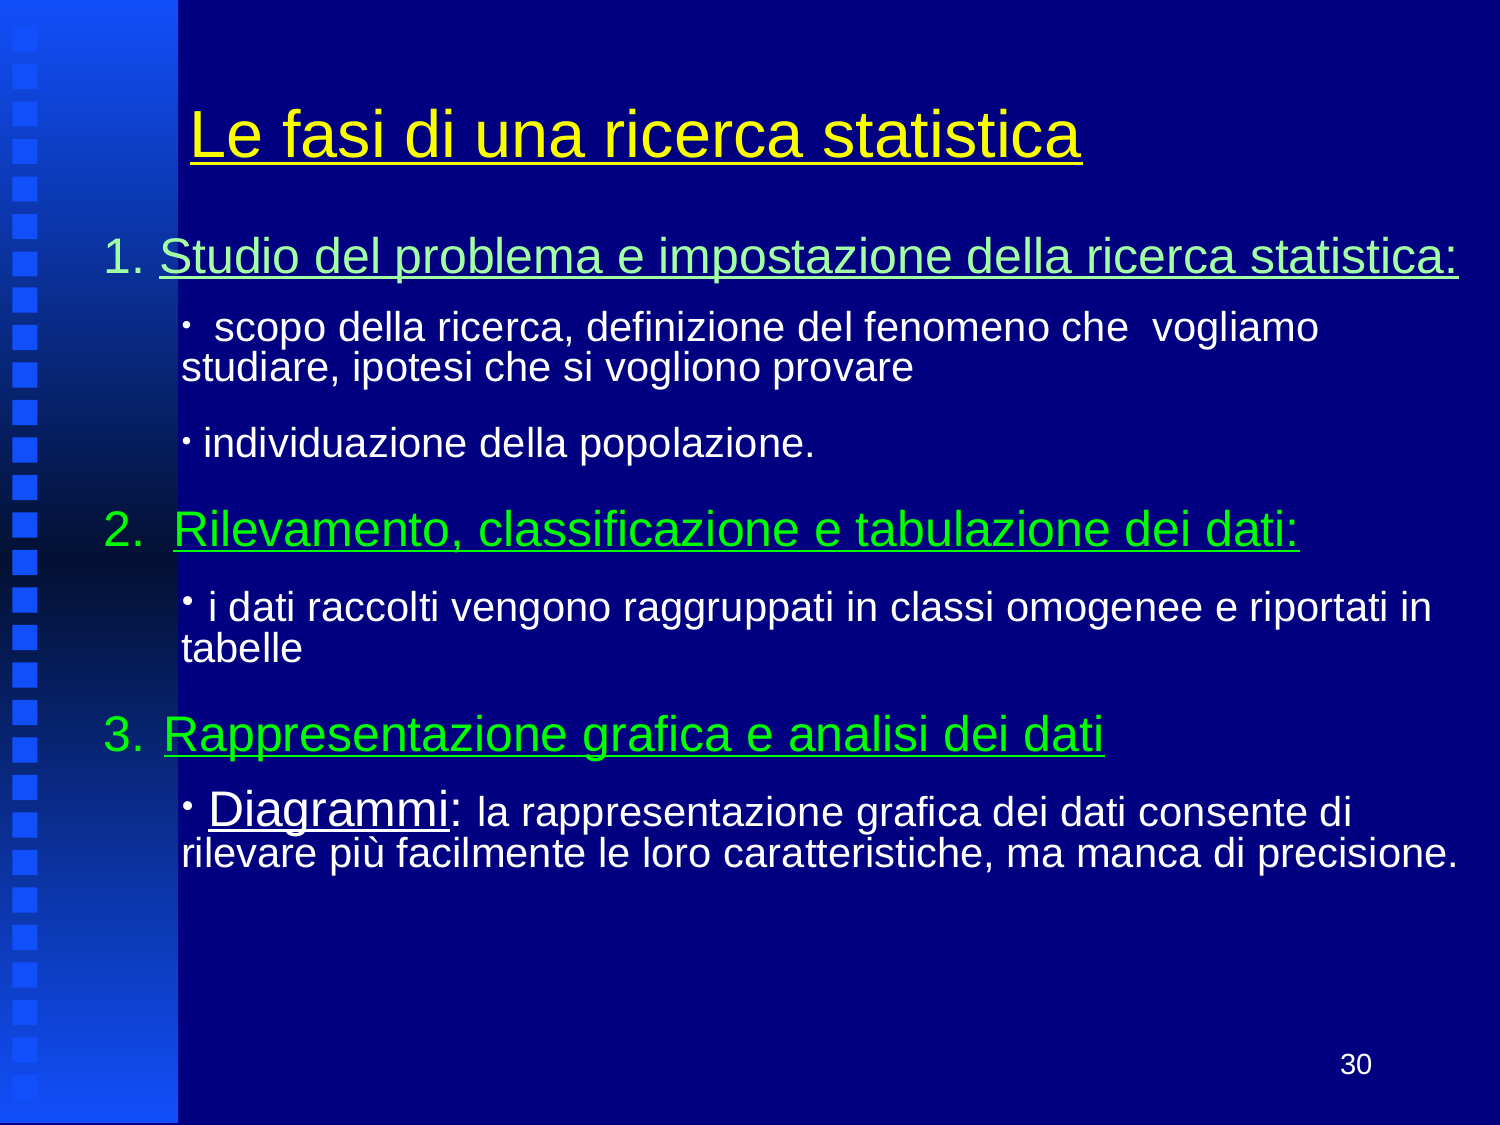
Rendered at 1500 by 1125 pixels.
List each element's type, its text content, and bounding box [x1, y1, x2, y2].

text_box 1. Studio del problema e impostazione della ricerca statistica: scopo della ricerca, definizione del fenomeno che vogliamo studiare, ipotesi che si vogliono provare individuazione della popolazione. 2. Rilevamento, classificazione e tabulazione dei dati: i dati raccolti vengono raggruppati in classi omogenee e riportati in tabelle 3. Rappresentazione grafica e analisi dei dati Diagrammi: la rappresentazione grafica dei dati consente di rilevare più facilmente le loro caratteristiche, ma manca di precisione. [88, 215, 1500, 884]
text_box Le fasi di una ricerca statistica [174, 83, 1388, 179]
text_box <numero> [1074, 1025, 1388, 1101]
